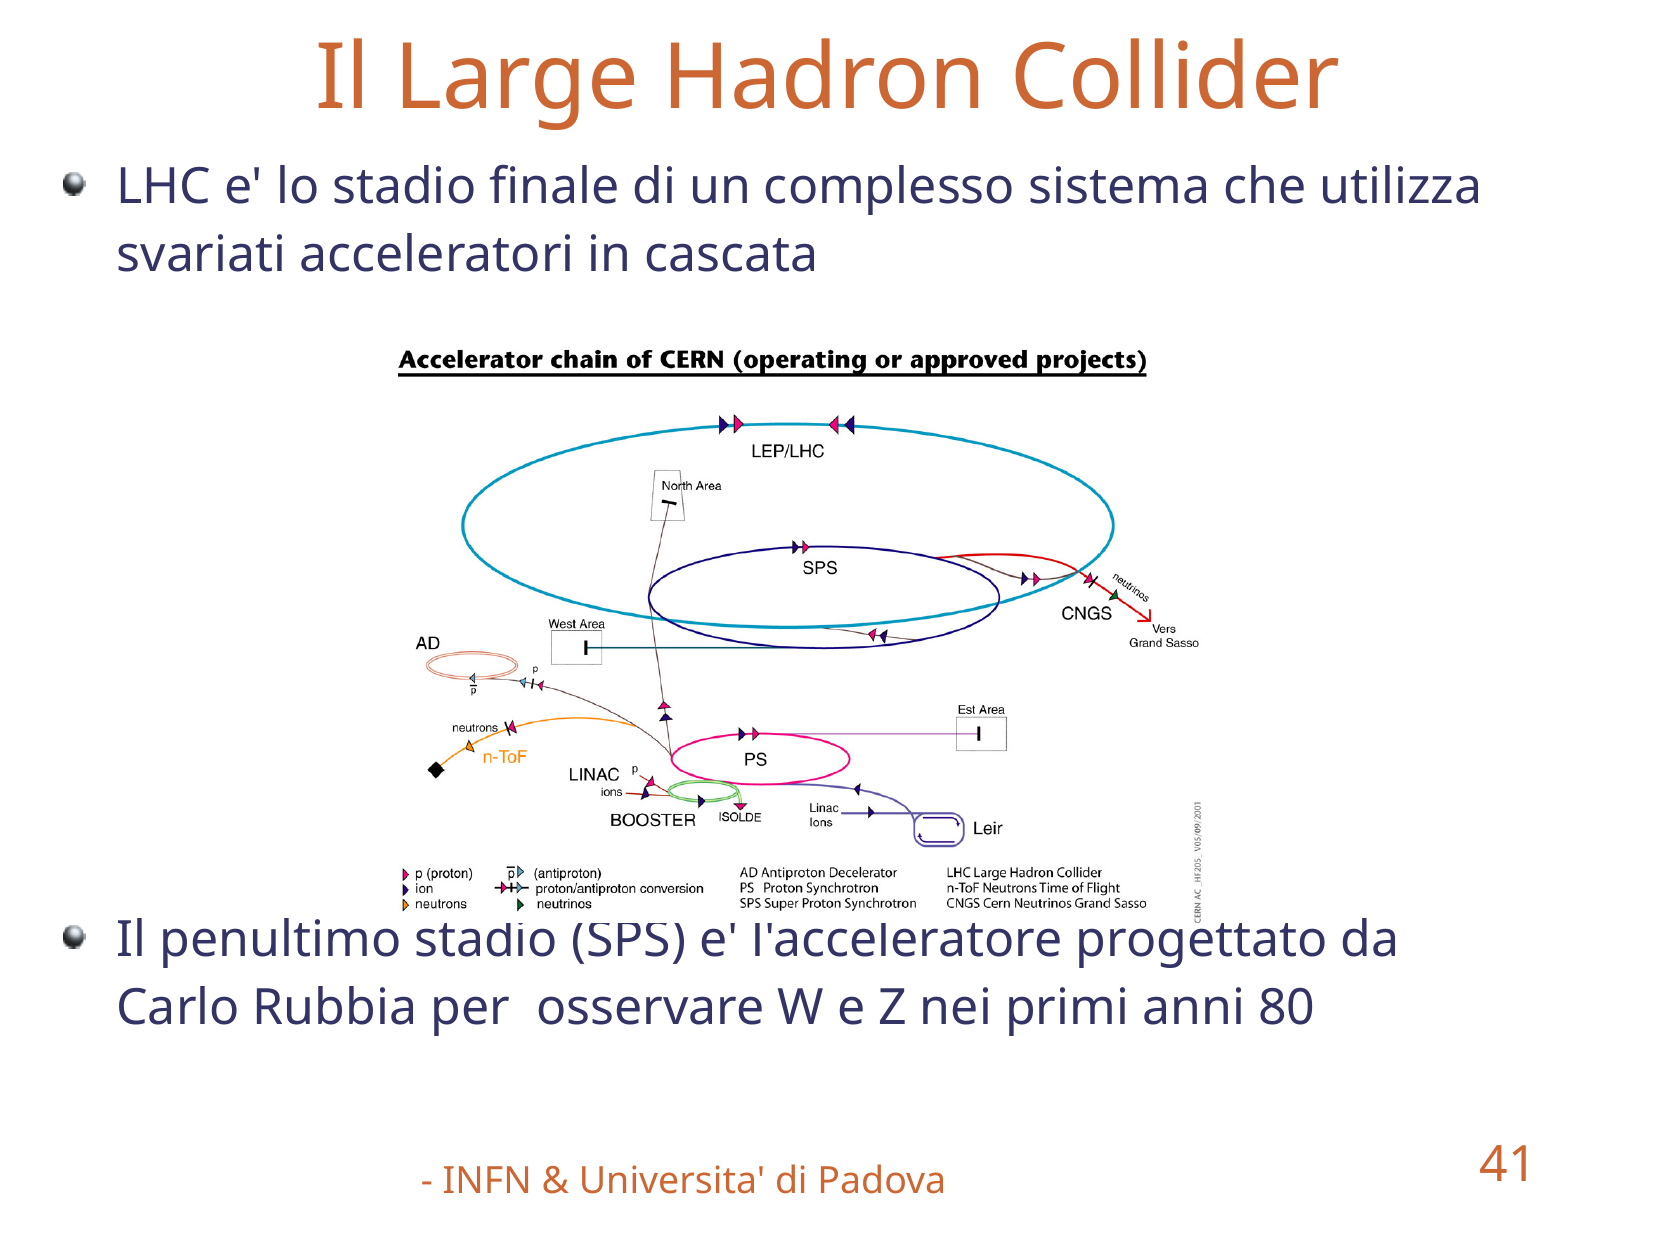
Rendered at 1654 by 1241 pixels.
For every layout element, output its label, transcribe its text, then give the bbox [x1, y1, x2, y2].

list LHC e' lo stadio finale di un complesso sistema che utilizza svariati acceleratori in cascata Il penultimo stadio (SPS) e' l'acceleratore progettato da Carlo Rubbia per osservare W e Z nei primi anni 80 [45, 149, 1517, 1130]
title Il Large Hadron Collider [45, 4, 1613, 143]
picture [398, 343, 1202, 923]
